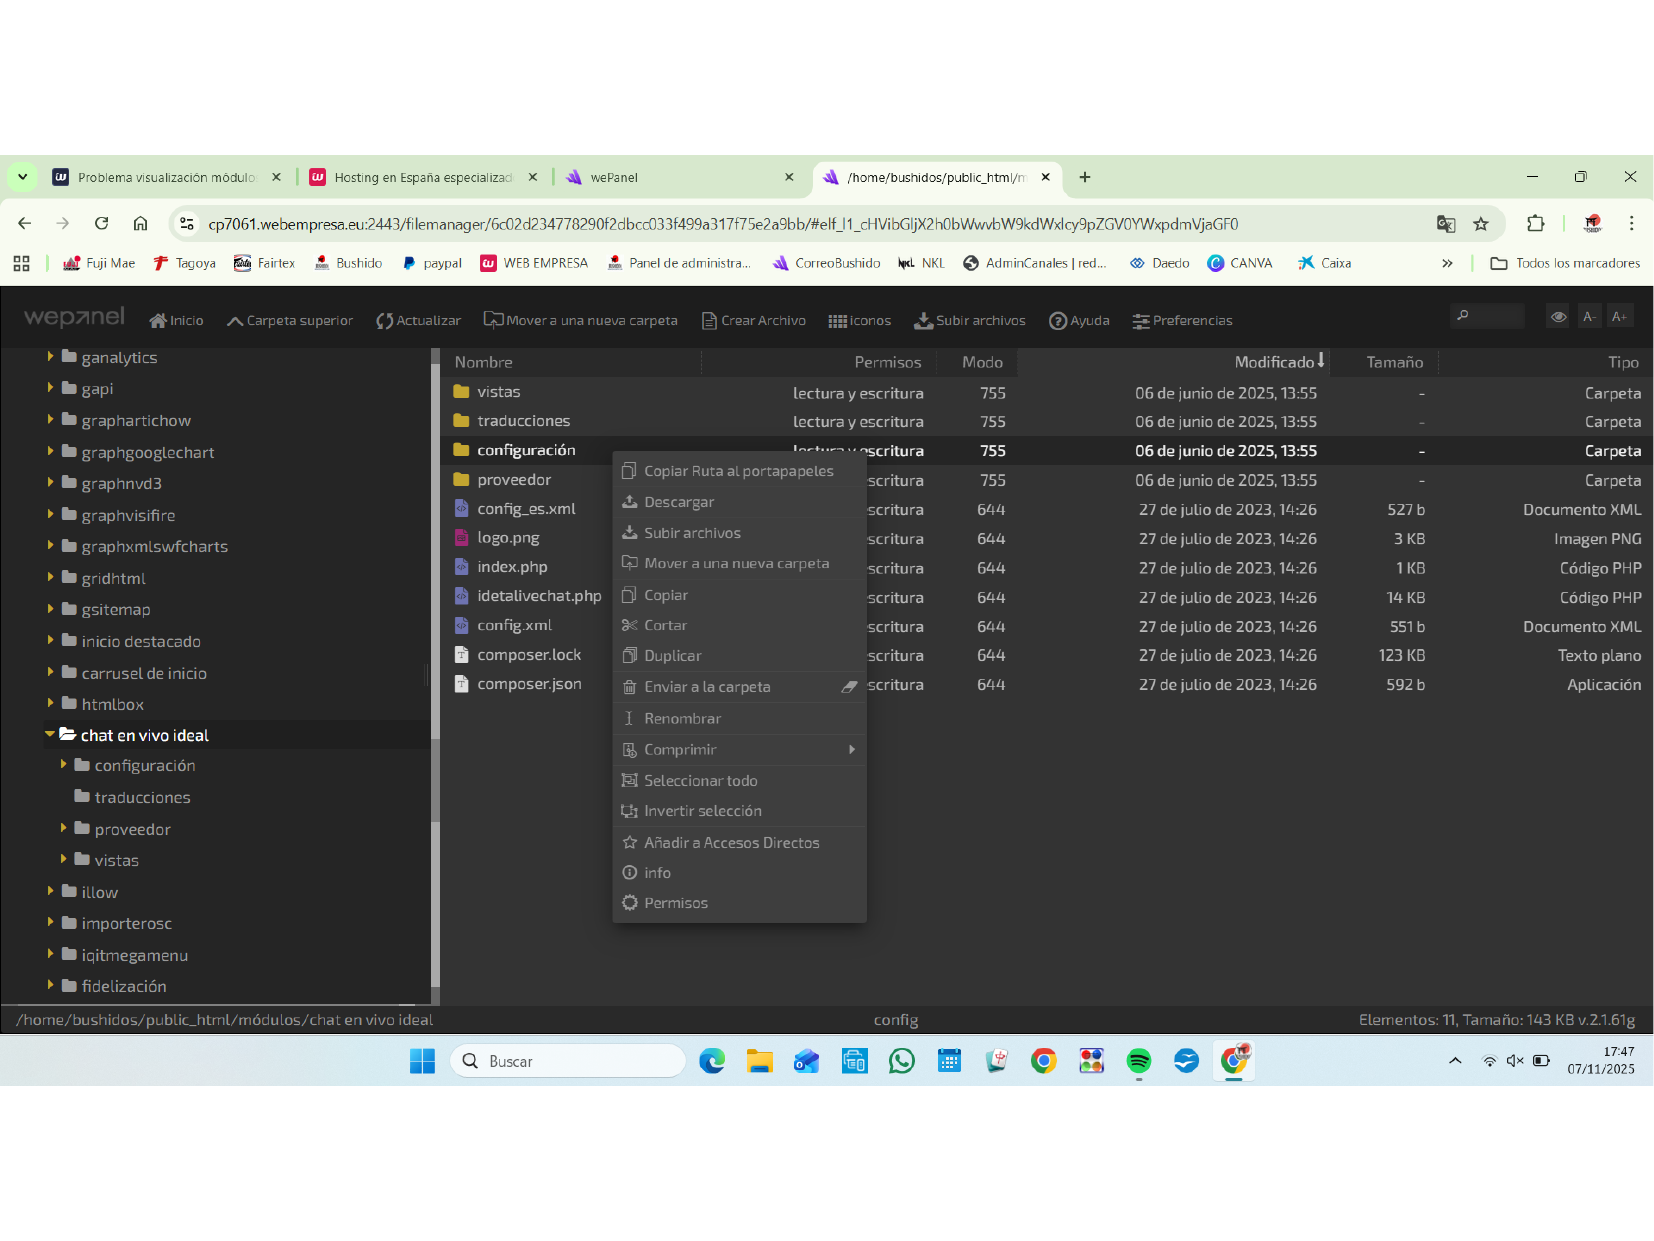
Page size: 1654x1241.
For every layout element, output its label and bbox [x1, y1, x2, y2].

picture [0, 155, 1654, 1086]
